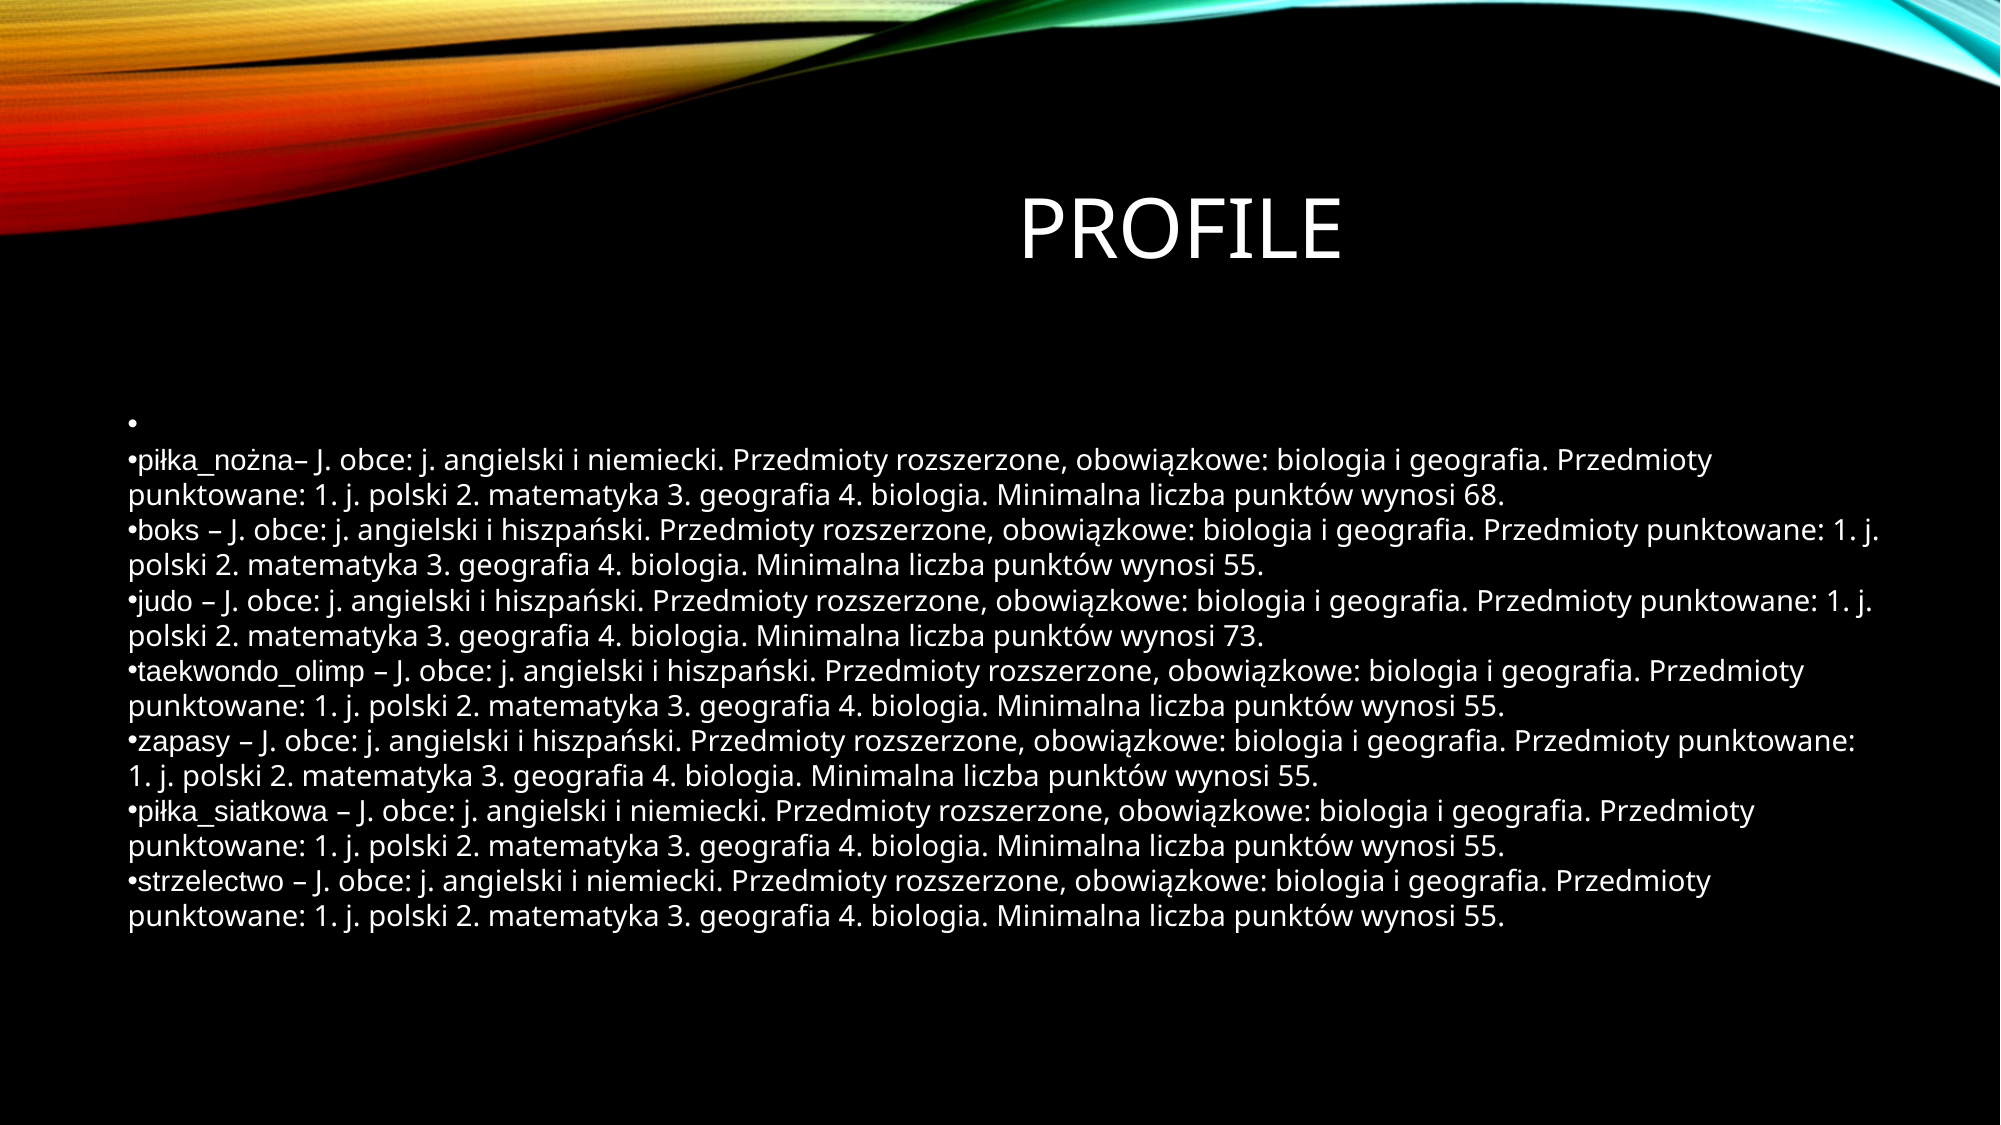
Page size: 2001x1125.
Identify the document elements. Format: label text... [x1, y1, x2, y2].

list piłka_nożna– J. obce: j. angielski i niemiecki. Przedmioty rozszerzone, obowiązkowe: biologia i geografia. Przedmioty punktowane: 1. j. polski 2. matematyka 3. geografia 4. biologia. Minimalna liczba punktów wynosi 68. boks – J. obce: j. angielski i hiszpański. Przedmioty rozszerzone, obowiązkowe: biologia i geografia. Przedmioty punktowane: 1. j. polski 2. matematyka 3. geografia 4. biologia. Minimalna liczba punktów wynosi 55. judo – J. obce: j. angielski i hiszpański. Przedmioty rozszerzone, obowiązkowe: biologia i geografia. Przedmioty punktowane: 1. j. polski 2. matematyka 3. geografia 4. biologia. Minimalna liczba punktów wynosi 73. taekwondo_olimp – J. obce: j. angielski i hiszpański. Przedmioty rozszerzone, obowiązkowe: biologia i geografia. Przedmioty punktowane: 1. j. polski 2. matematyka 3. geografia 4. biologia. Minimalna liczba punktów wynosi 55. zapasy – J. obce: j. angielski i hiszpański. Przedmioty rozszerzone, obowiązkowe: biologia i geografia. Przedmioty punktowane: 1. j. polski 2. matematyka 3. geografia 4. biologia. Minimalna liczba punktów wynosi 55. piłka_siatkowa – J. obce: j. angielski i niemiecki. Przedmioty rozszerzone, obowiązkowe: biologia i geografia. Przedmioty punktowane: 1. j. polski 2. matematyka 3. geografia 4. biologia. Minimalna liczba punktów wynosi 55. strzelectwo – J. obce: j. angielski i niemiecki. Przedmioty rozszerzone, obowiązkowe: biologia i geografia. Przedmioty punktowane: 1. j. polski 2. matematyka 3. geografia 4. biologia. Minimalna liczba punktów wynosi 55. [112, 396, 1900, 943]
title Profile [474, 125, 1888, 338]
